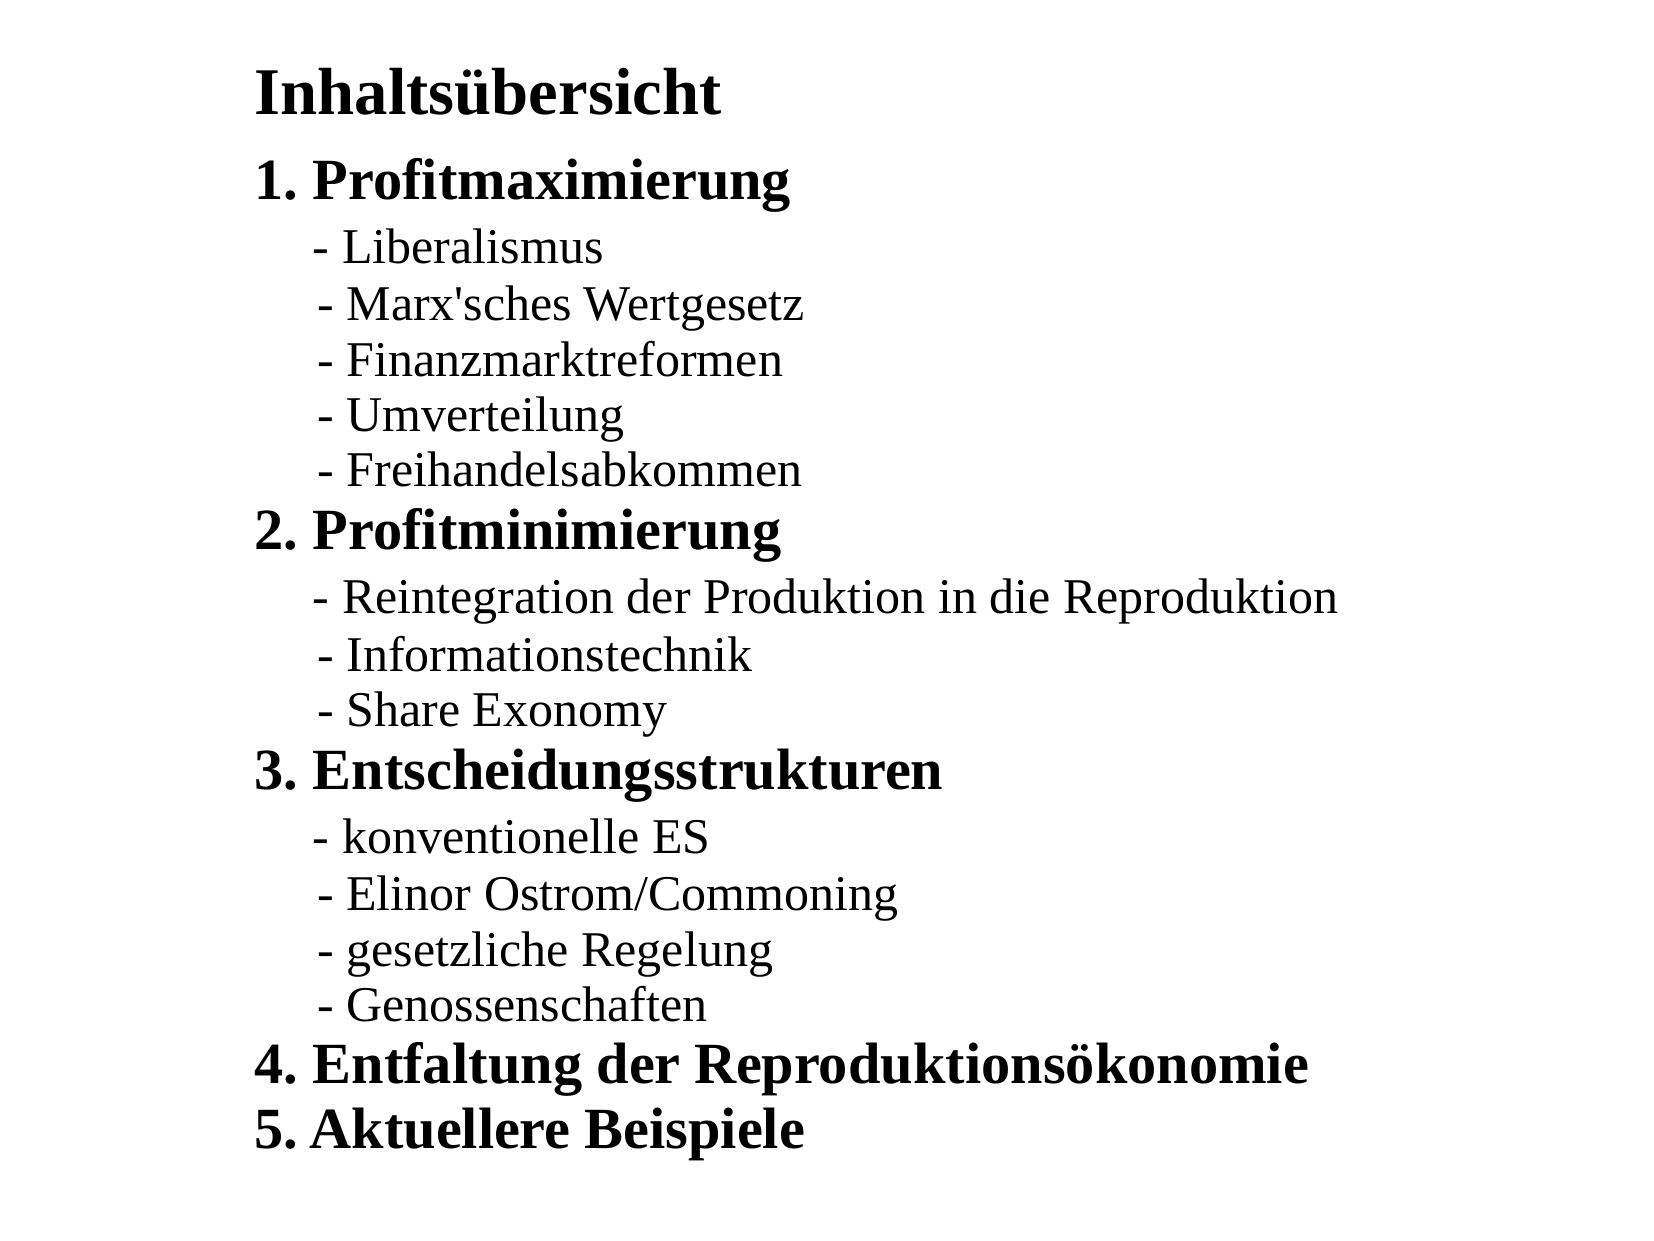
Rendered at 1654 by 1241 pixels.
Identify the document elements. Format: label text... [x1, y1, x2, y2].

text_box Inhaltsübersicht 1. Profitmaximierung - Liberalismus - Marx'sches Wertgesetz - Finanzmarktreformen - Umverteilung - Freihandelsabkommen 2. Profitminimierung - Reintegration der Produktion in die Reproduktion - Informationstechnik - Share Exonomy 3. Entscheidungsstrukturen - konventionelle ES - Elinor Ostrom/Commoning - gesetzliche Regelung - Genossenschaften 4. Entfaltung der Reproduktionsökonomie 5. Aktuellere Beispiele [240, 48, 1414, 1169]
